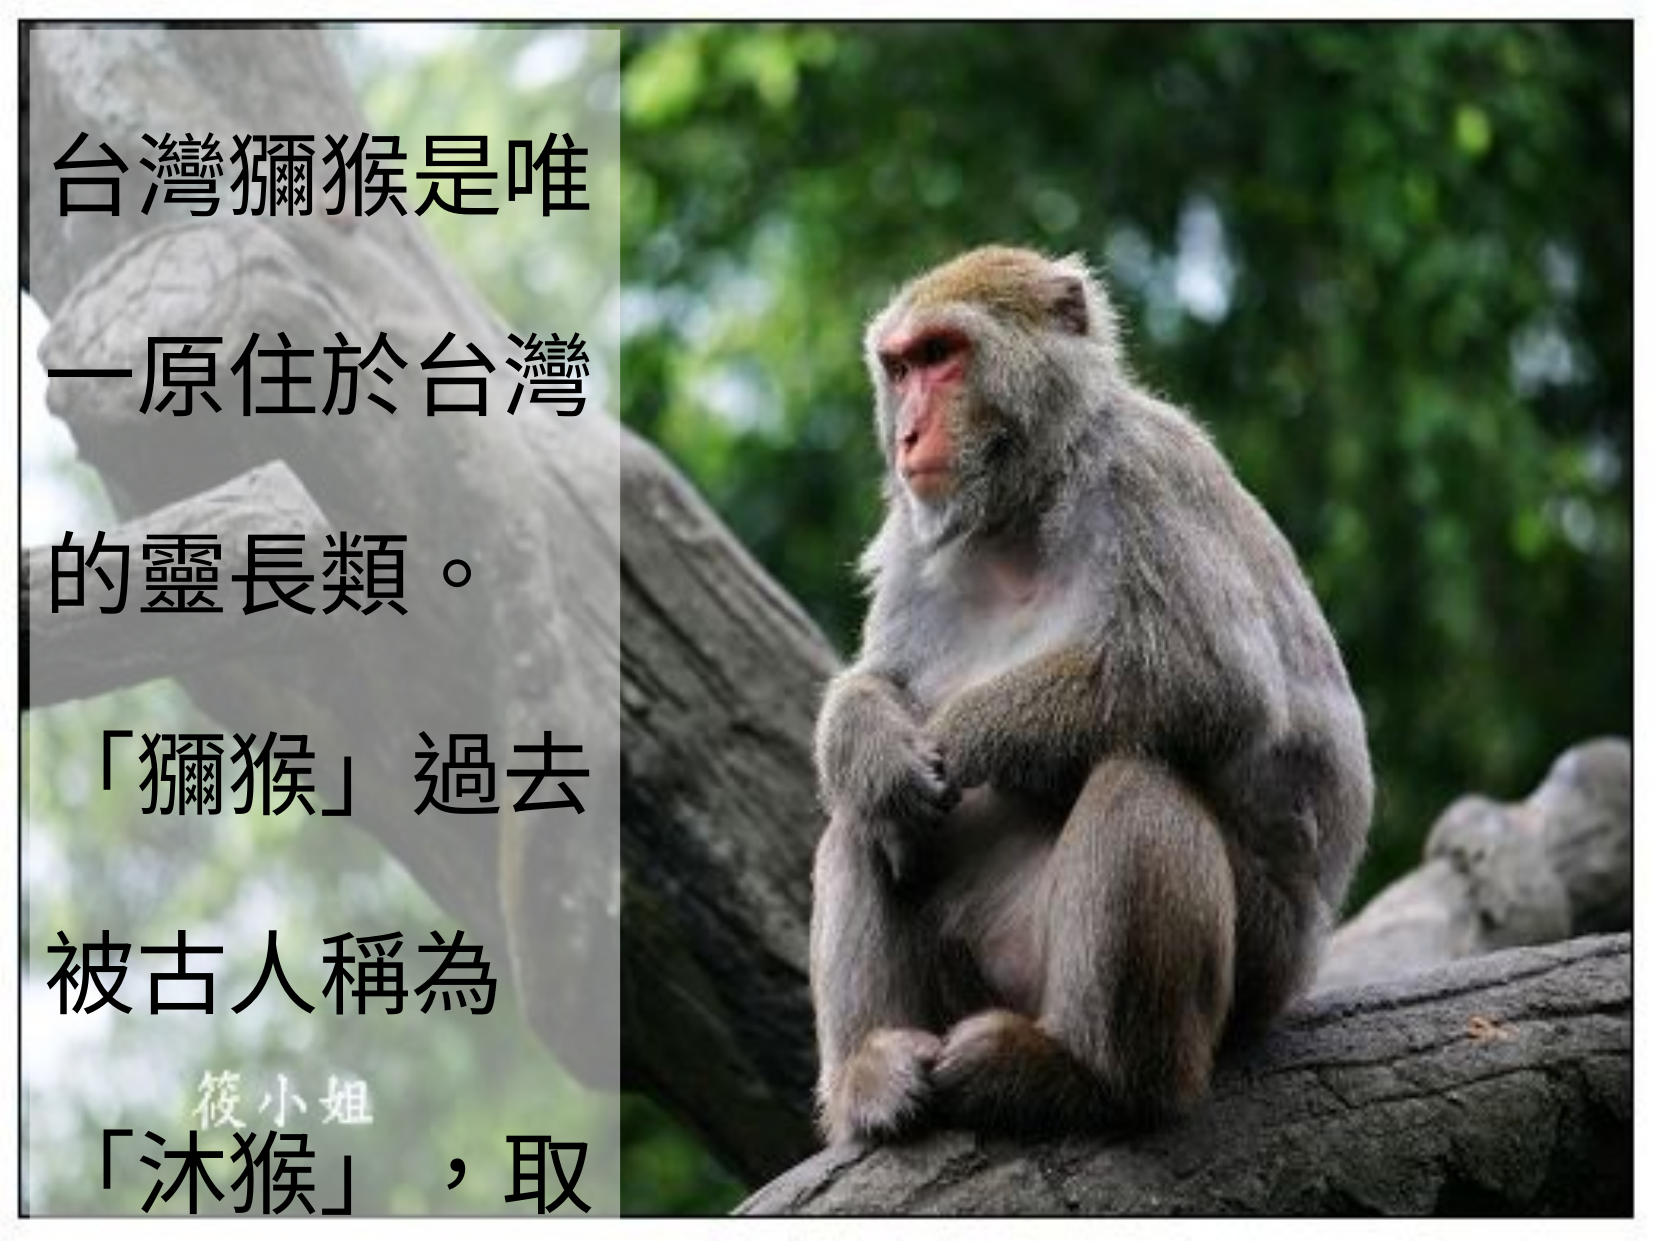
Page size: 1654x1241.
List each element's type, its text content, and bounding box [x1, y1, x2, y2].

text_box 台灣獼猴是唯一原住於台灣的靈長類。「獼猴」過去被古人稱為 「沐猴」，取其善於沐浴、清理的特性。 [29, 29, 621, 1211]
picture [0, 0, 1654, 1241]
